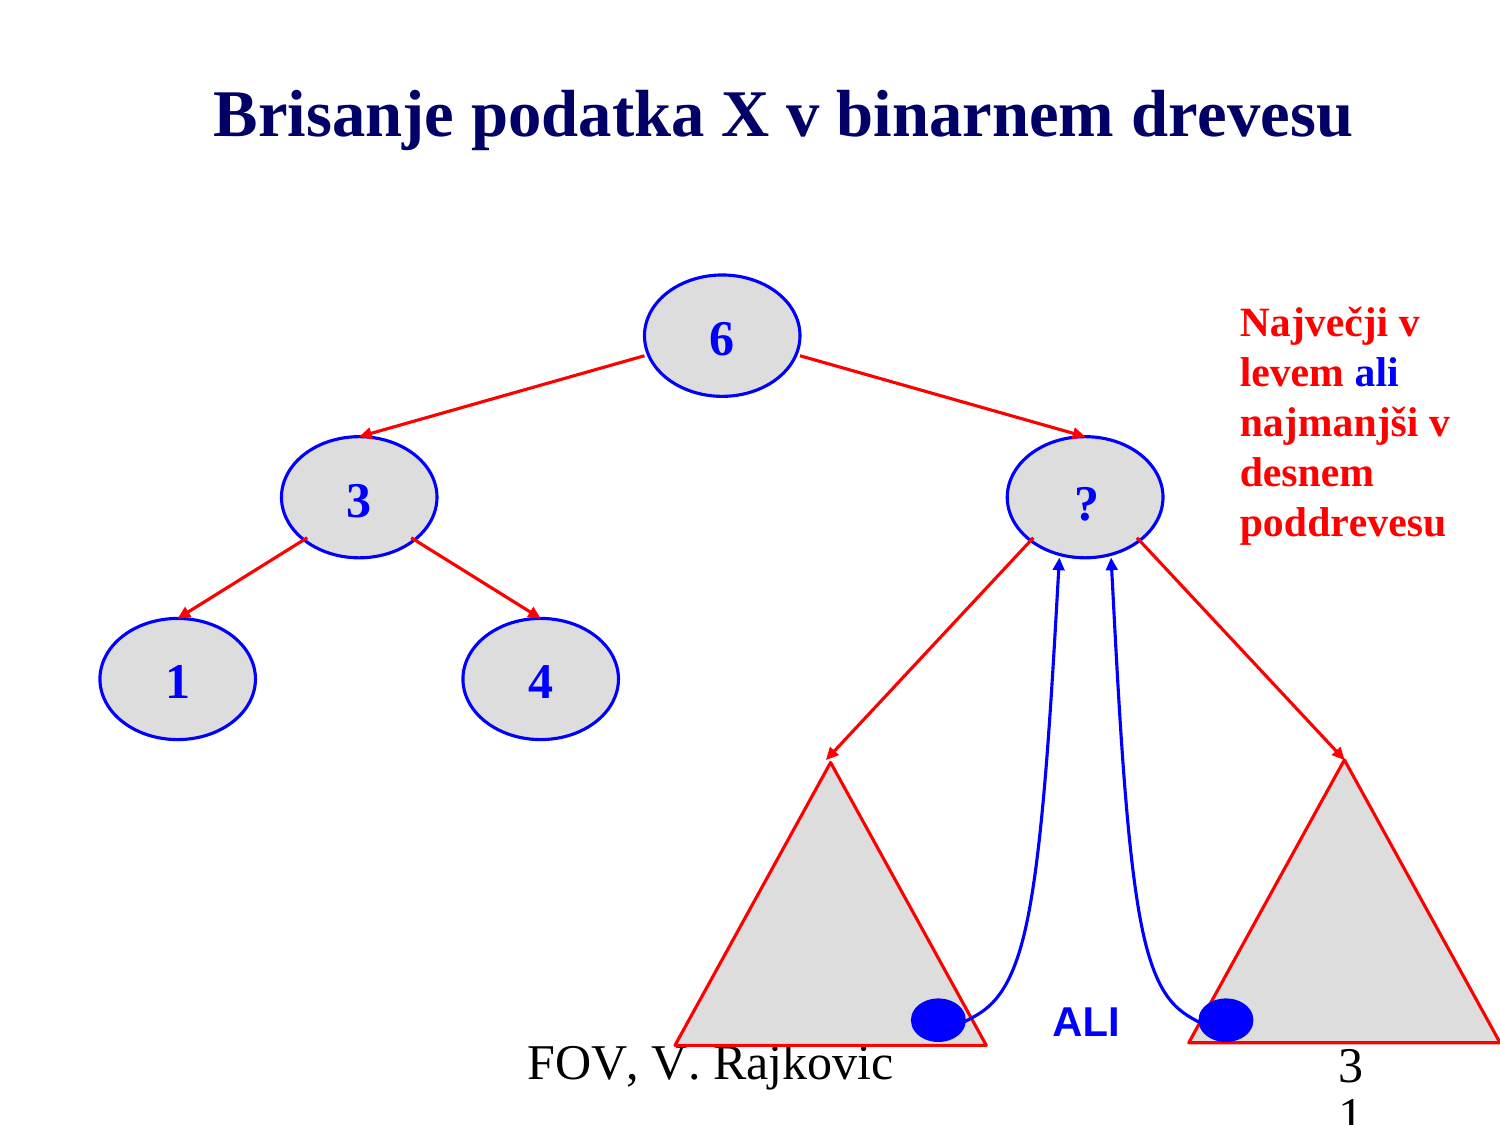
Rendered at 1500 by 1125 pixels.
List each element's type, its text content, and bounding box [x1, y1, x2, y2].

text_box Največji v levem ali najmanjši v desnem poddrevesu [1224, 287, 1476, 554]
text_box [675, 762, 987, 1046]
text_box ? [1037, 462, 1138, 538]
text_box 3 [281, 436, 438, 558]
text_box 4 [462, 618, 619, 740]
text_box 6 [644, 274, 801, 397]
text_box ALI [1037, 987, 1135, 1054]
text_box [1007, 436, 1164, 558]
text_box Brisanje podatka X v binarnem drevesu [199, 62, 1370, 158]
text_box [1188, 759, 1500, 1043]
text_box 1 [99, 618, 256, 740]
